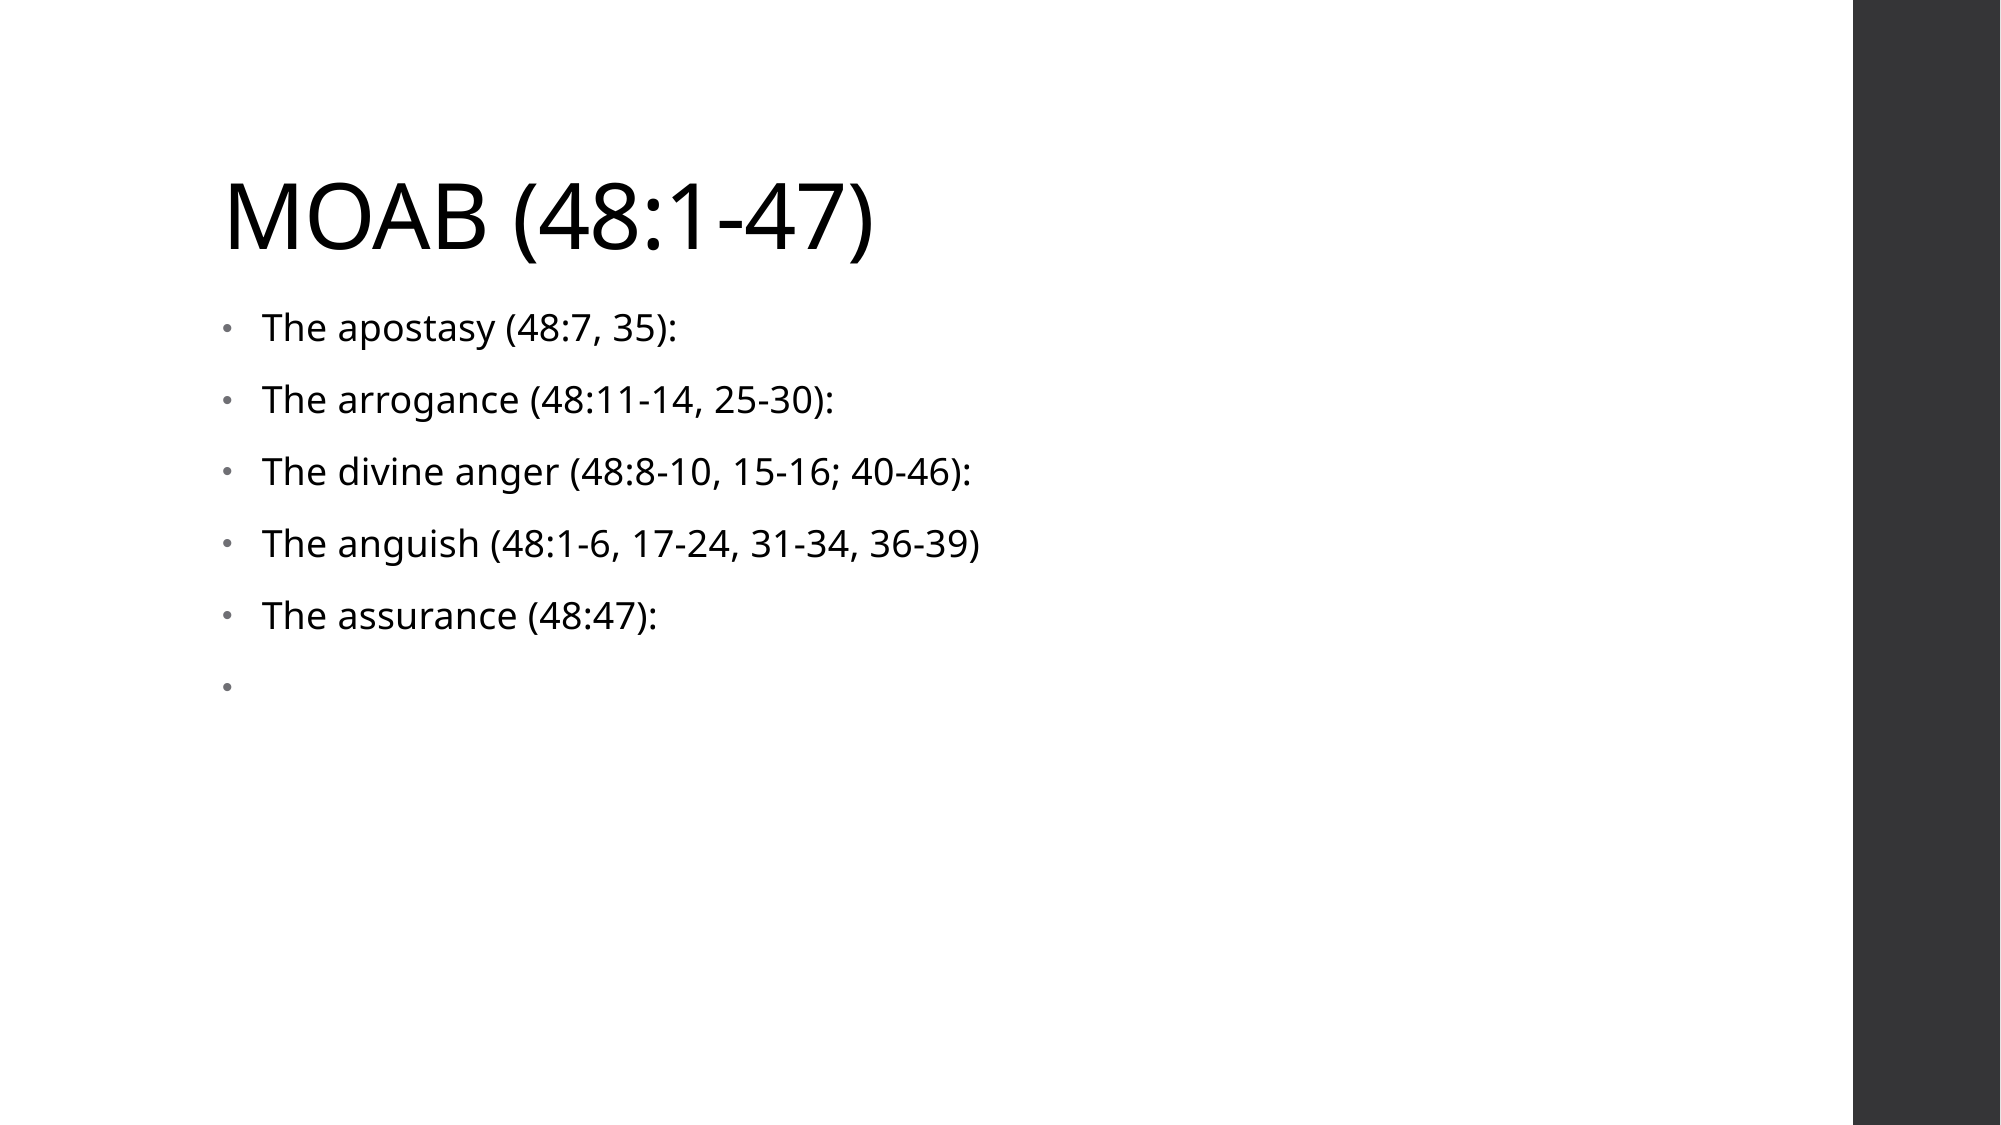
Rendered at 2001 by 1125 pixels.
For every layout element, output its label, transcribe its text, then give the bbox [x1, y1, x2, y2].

title MOAB (48:1-47) [206, 60, 1797, 278]
list The apostasy (48:7, 35): The arrogance (48:11-14, 25-30): The divine anger (48:8-10, 15-16; 40-46): The anguish (48:1-6, 17-24, 31-34, 36-39) The assurance (48:47): [206, 299, 1617, 1014]
